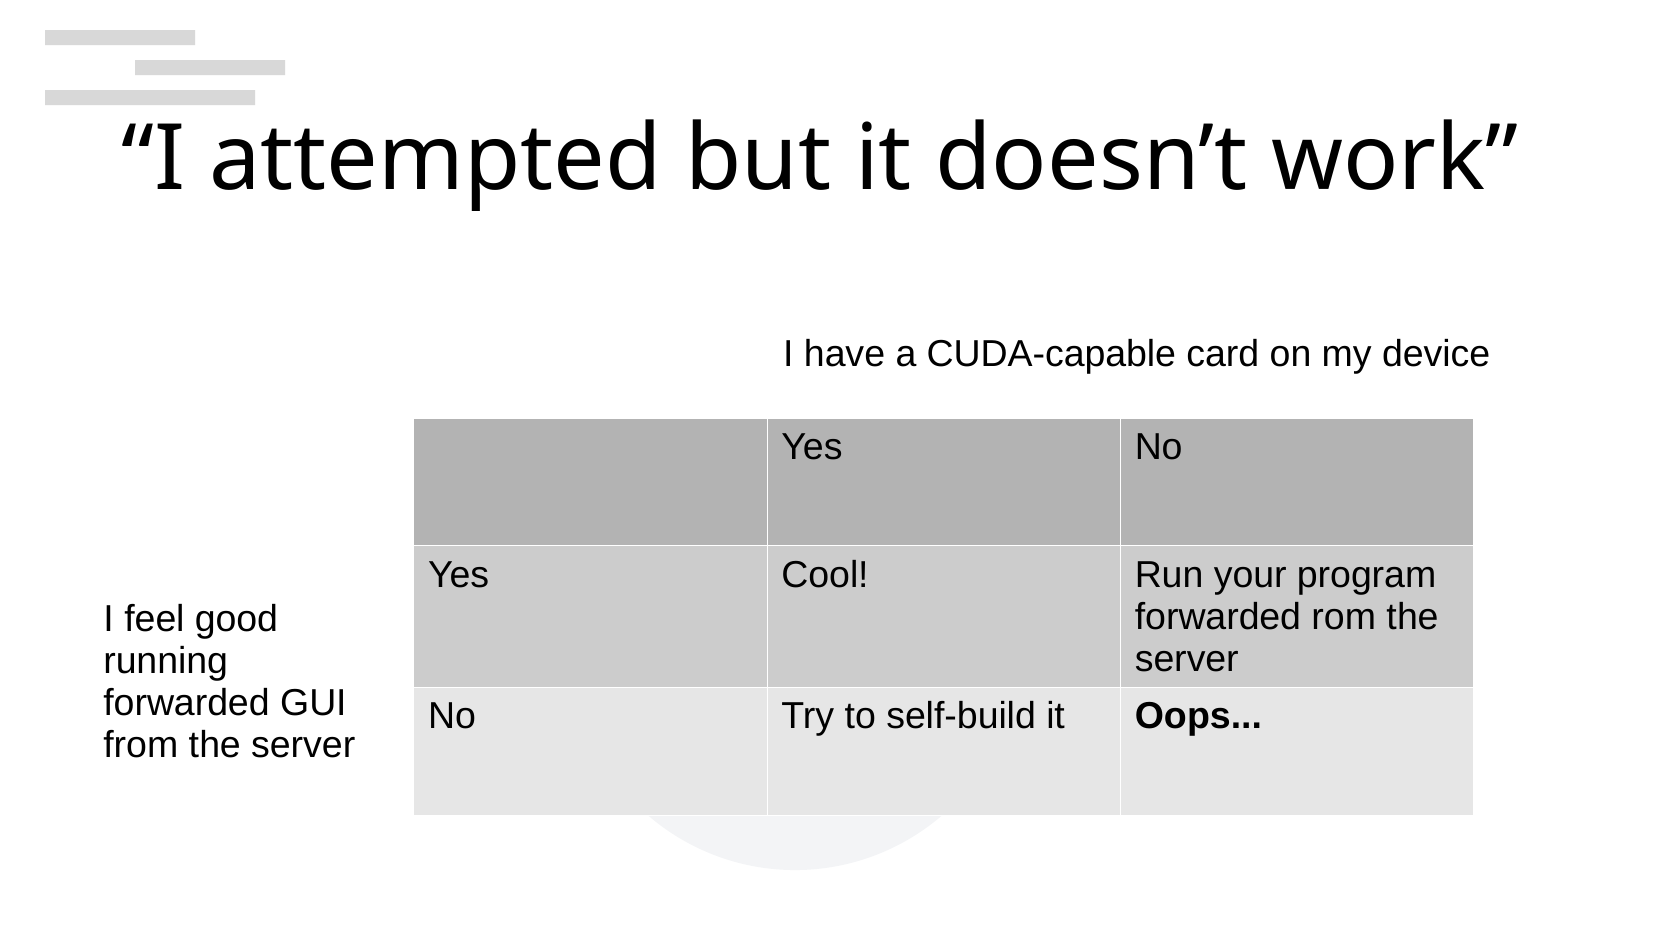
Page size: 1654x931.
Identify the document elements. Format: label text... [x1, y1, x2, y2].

title “I attempted but it doesn’t work” [76, 76, 1565, 233]
table_header Yes [768, 419, 1120, 545]
table_header [414, 419, 767, 545]
table_header No [1121, 419, 1473, 545]
table_cell Oops... [1121, 688, 1473, 815]
table_cell No [414, 688, 767, 815]
table_cell Run your program forwarded rom the server [1121, 546, 1473, 687]
table_cell Cool! [768, 546, 1120, 687]
text_box I have a CUDA-capable card on my device [738, 324, 1536, 384]
table_cell Yes [414, 546, 767, 687]
table_cell Try to self-build it [768, 688, 1120, 815]
text_box I feel good running forwarded GUI from the server [88, 590, 384, 774]
